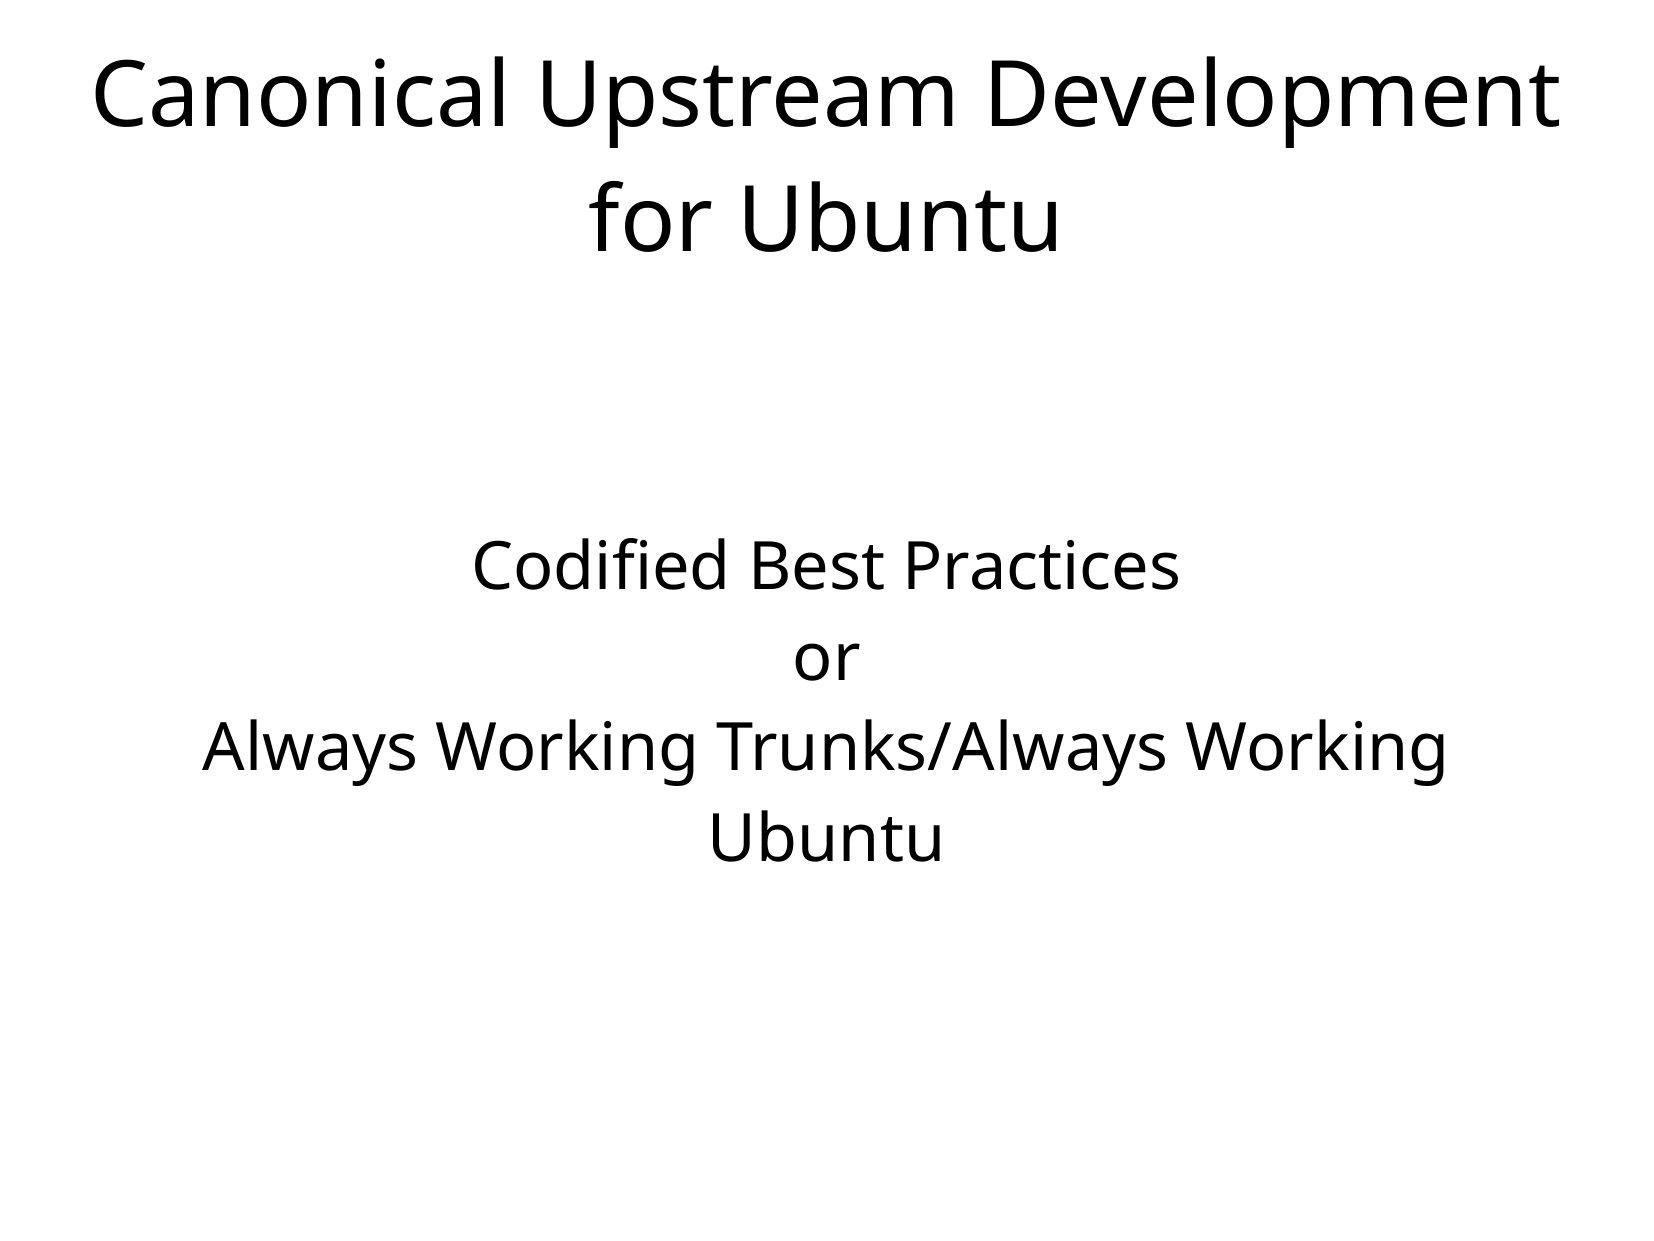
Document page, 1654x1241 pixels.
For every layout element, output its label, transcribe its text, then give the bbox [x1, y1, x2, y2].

subtitle Codified Best Practices or Always Working Trunks/Always Working Ubuntu [82, 290, 1571, 1109]
title Canonical Upstream Development for Ubuntu [82, 49, 1571, 257]
